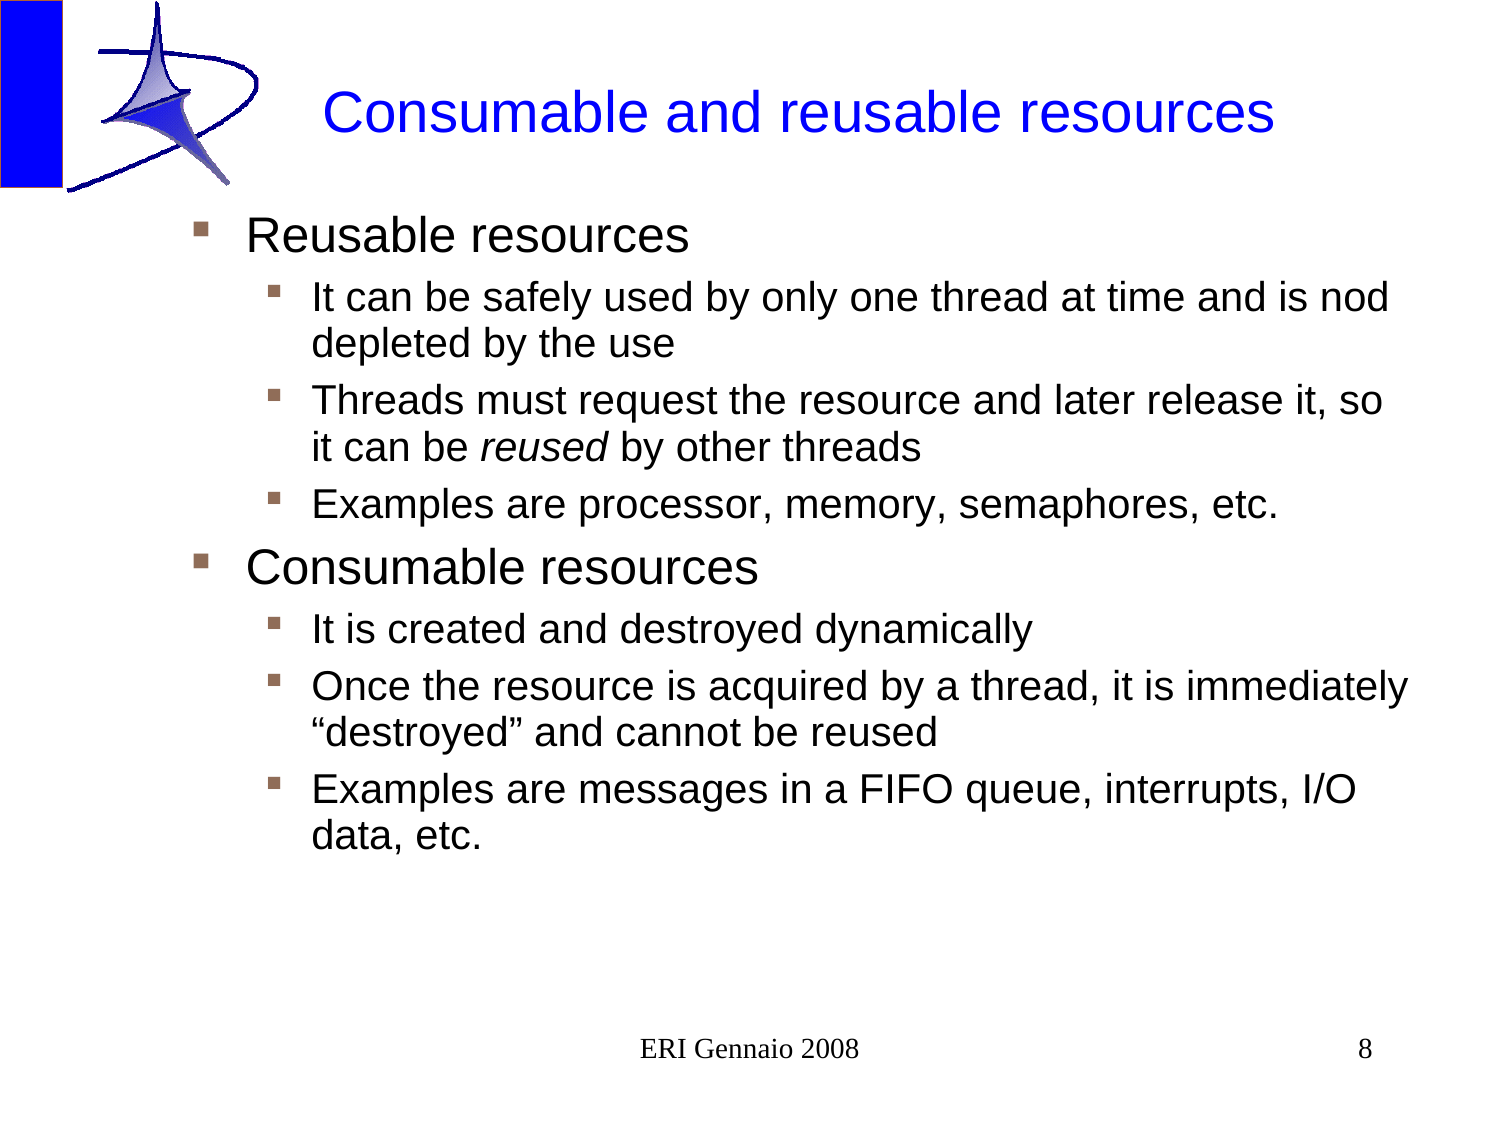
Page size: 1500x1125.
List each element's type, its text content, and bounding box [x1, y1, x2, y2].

list Reusable resources It can be safely used by only one thread at time and is nod depleted by the use Threads must request the resource and later release it, so it can be reused by other threads Examples are processor, memory, semaphores, etc. Consumable resources It is created and destroyed dynamically Once the resource is acquired by a thread, it is immediately “destroyed” and cannot be reused Examples are messages in a FIFO queue, interrupts, I/O data, etc. [174, 199, 1425, 963]
title Consumable and reusable resources [174, 62, 1425, 163]
picture [62, 0, 263, 197]
